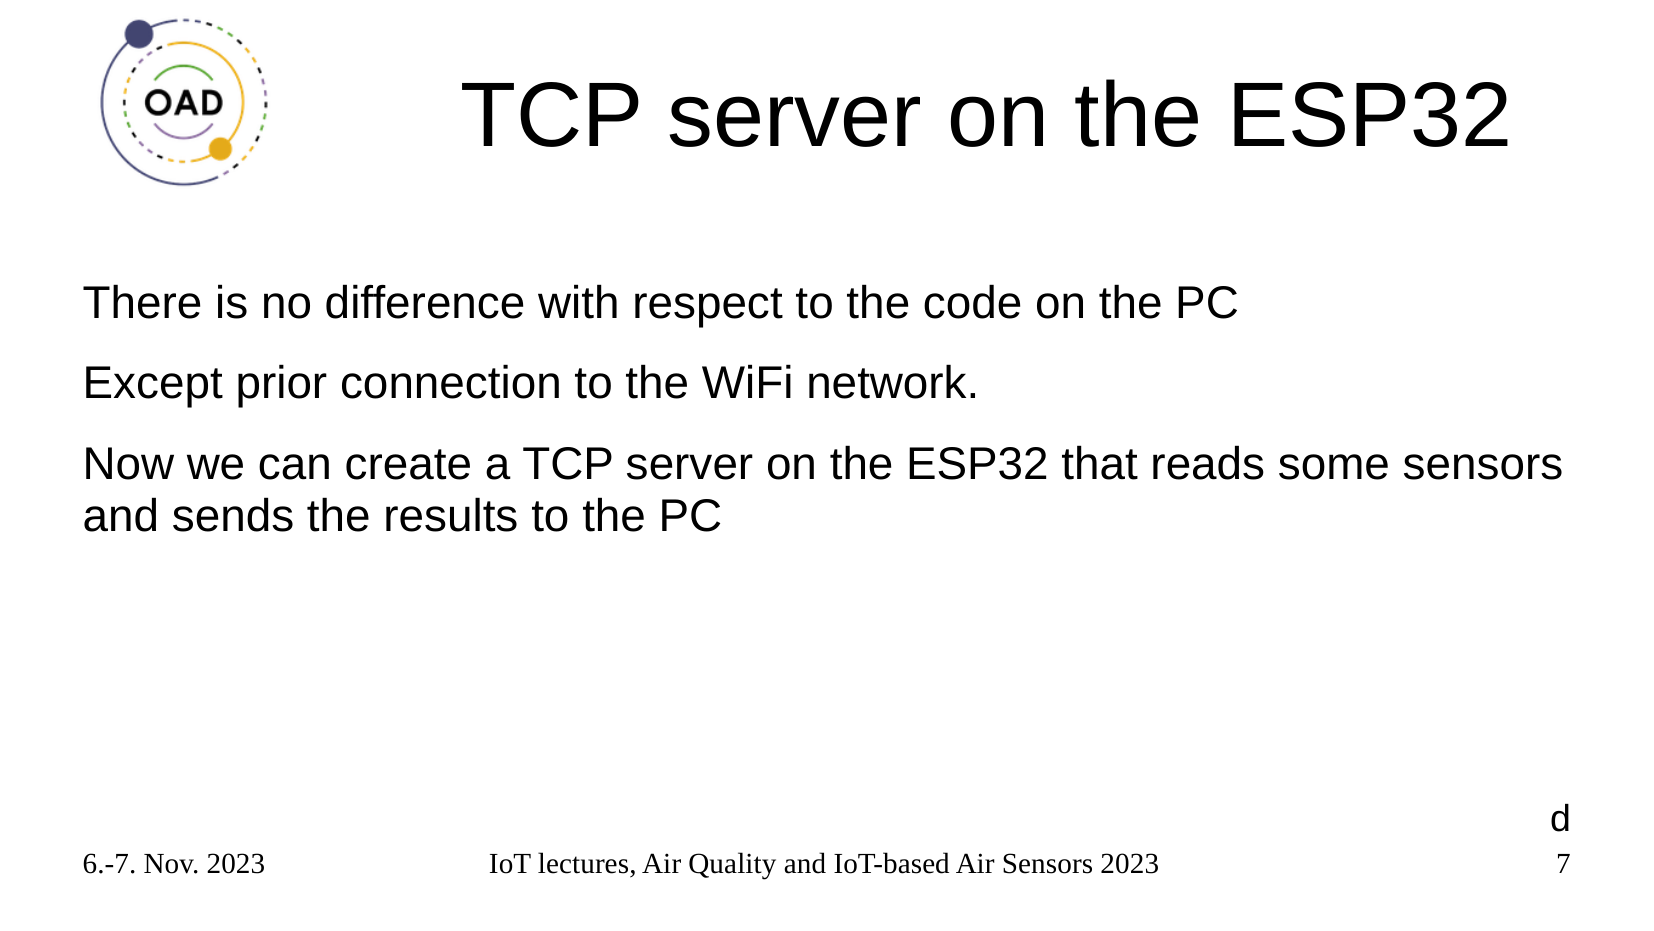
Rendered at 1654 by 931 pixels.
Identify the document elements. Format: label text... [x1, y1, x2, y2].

text_box d [1535, 790, 1586, 847]
title TCP server on the ESP32 [403, 37, 1571, 193]
list There is no difference with respect to the code on the PC Except prior connection to the WiFi network. Now we can create a TCP server on the ESP32 that reads some sensors and sends the results to the PC [82, 276, 1571, 709]
picture [59, 4, 303, 207]
